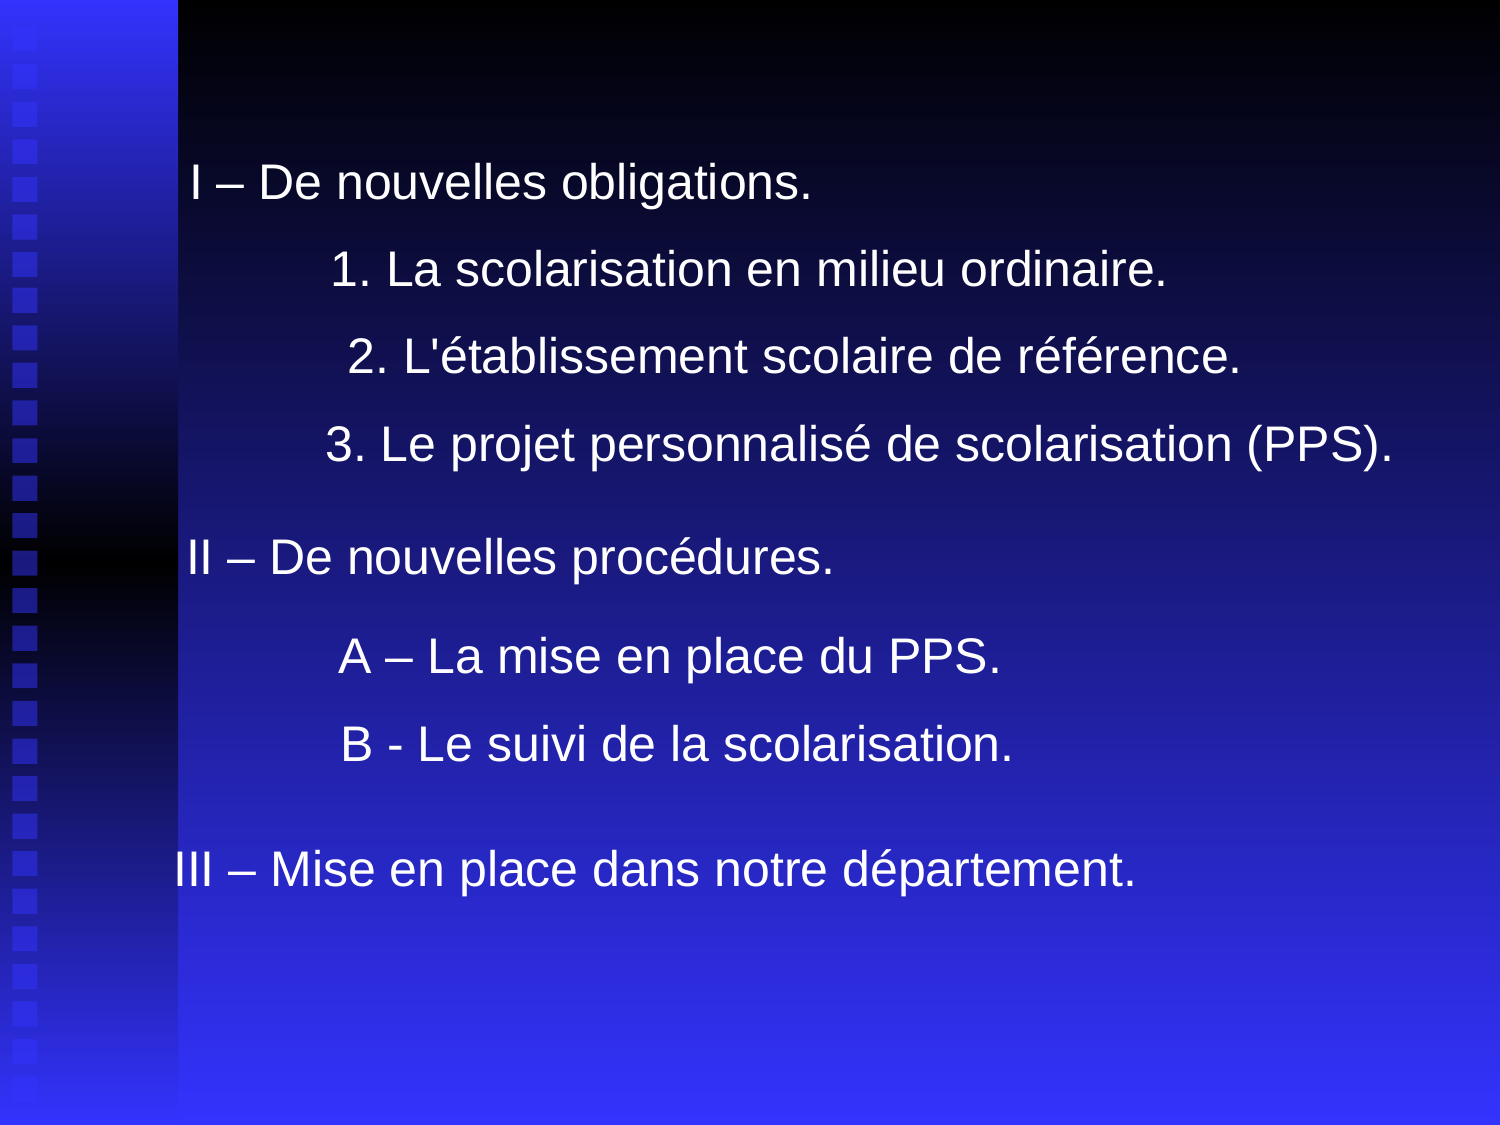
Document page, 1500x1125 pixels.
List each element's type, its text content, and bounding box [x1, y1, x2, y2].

text_box 3. Le projet personnalisé de scolarisation (PPS). [310, 412, 1410, 480]
text_box B - Le suivi de la scolarisation. [325, 712, 1031, 780]
text_box 1. La scolarisation en milieu ordinaire. [315, 237, 1184, 305]
text_box A – La mise en place du PPS. [323, 624, 1018, 693]
text_box III – Mise en place dans notre département. [158, 837, 1153, 905]
text_box II – De nouvelles procédures. [171, 525, 852, 593]
text_box I – De nouvelles obligations. [174, 149, 829, 218]
text_box 2. L'établissement scolaire de référence. [332, 324, 1259, 393]
